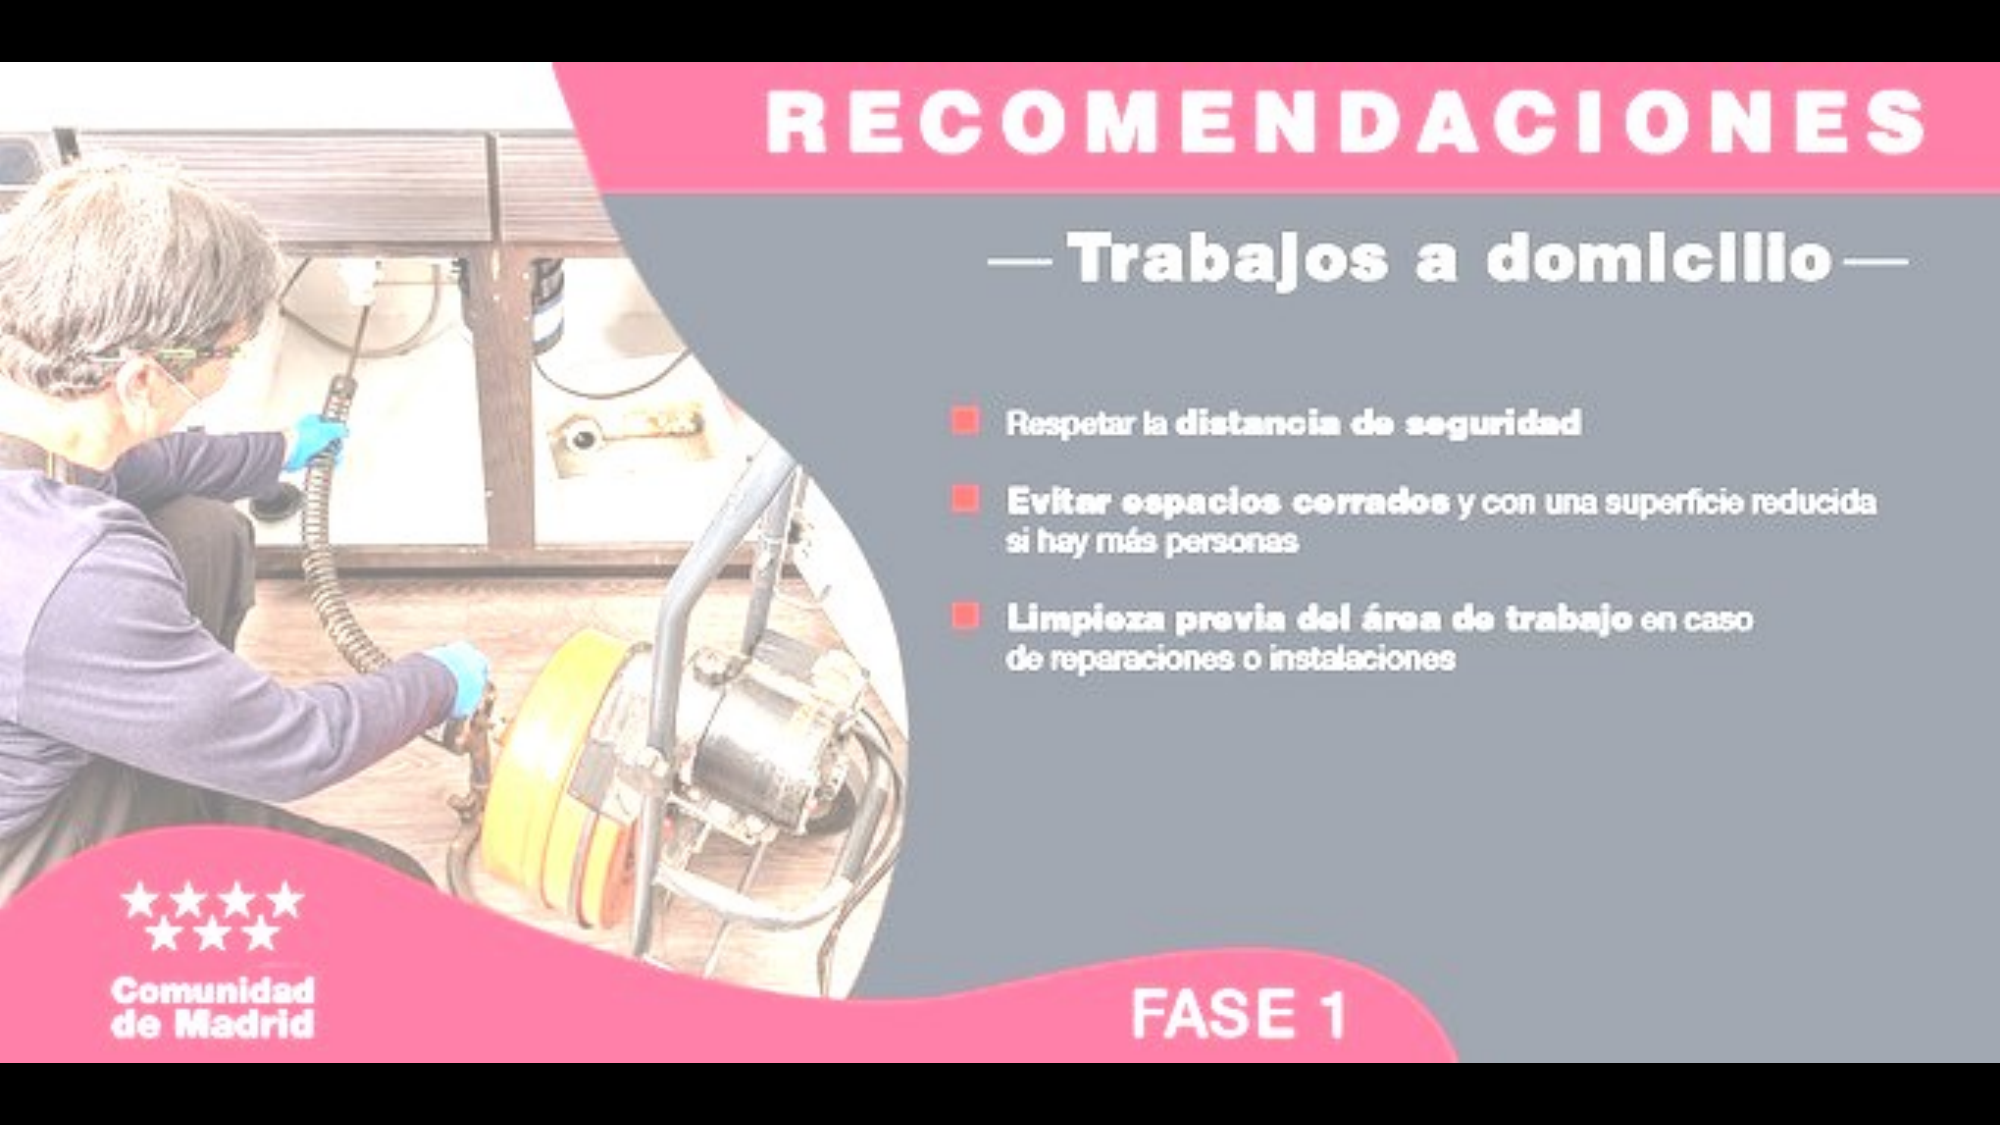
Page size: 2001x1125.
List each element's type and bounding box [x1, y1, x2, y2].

picture [0, 62, 2000, 1063]
